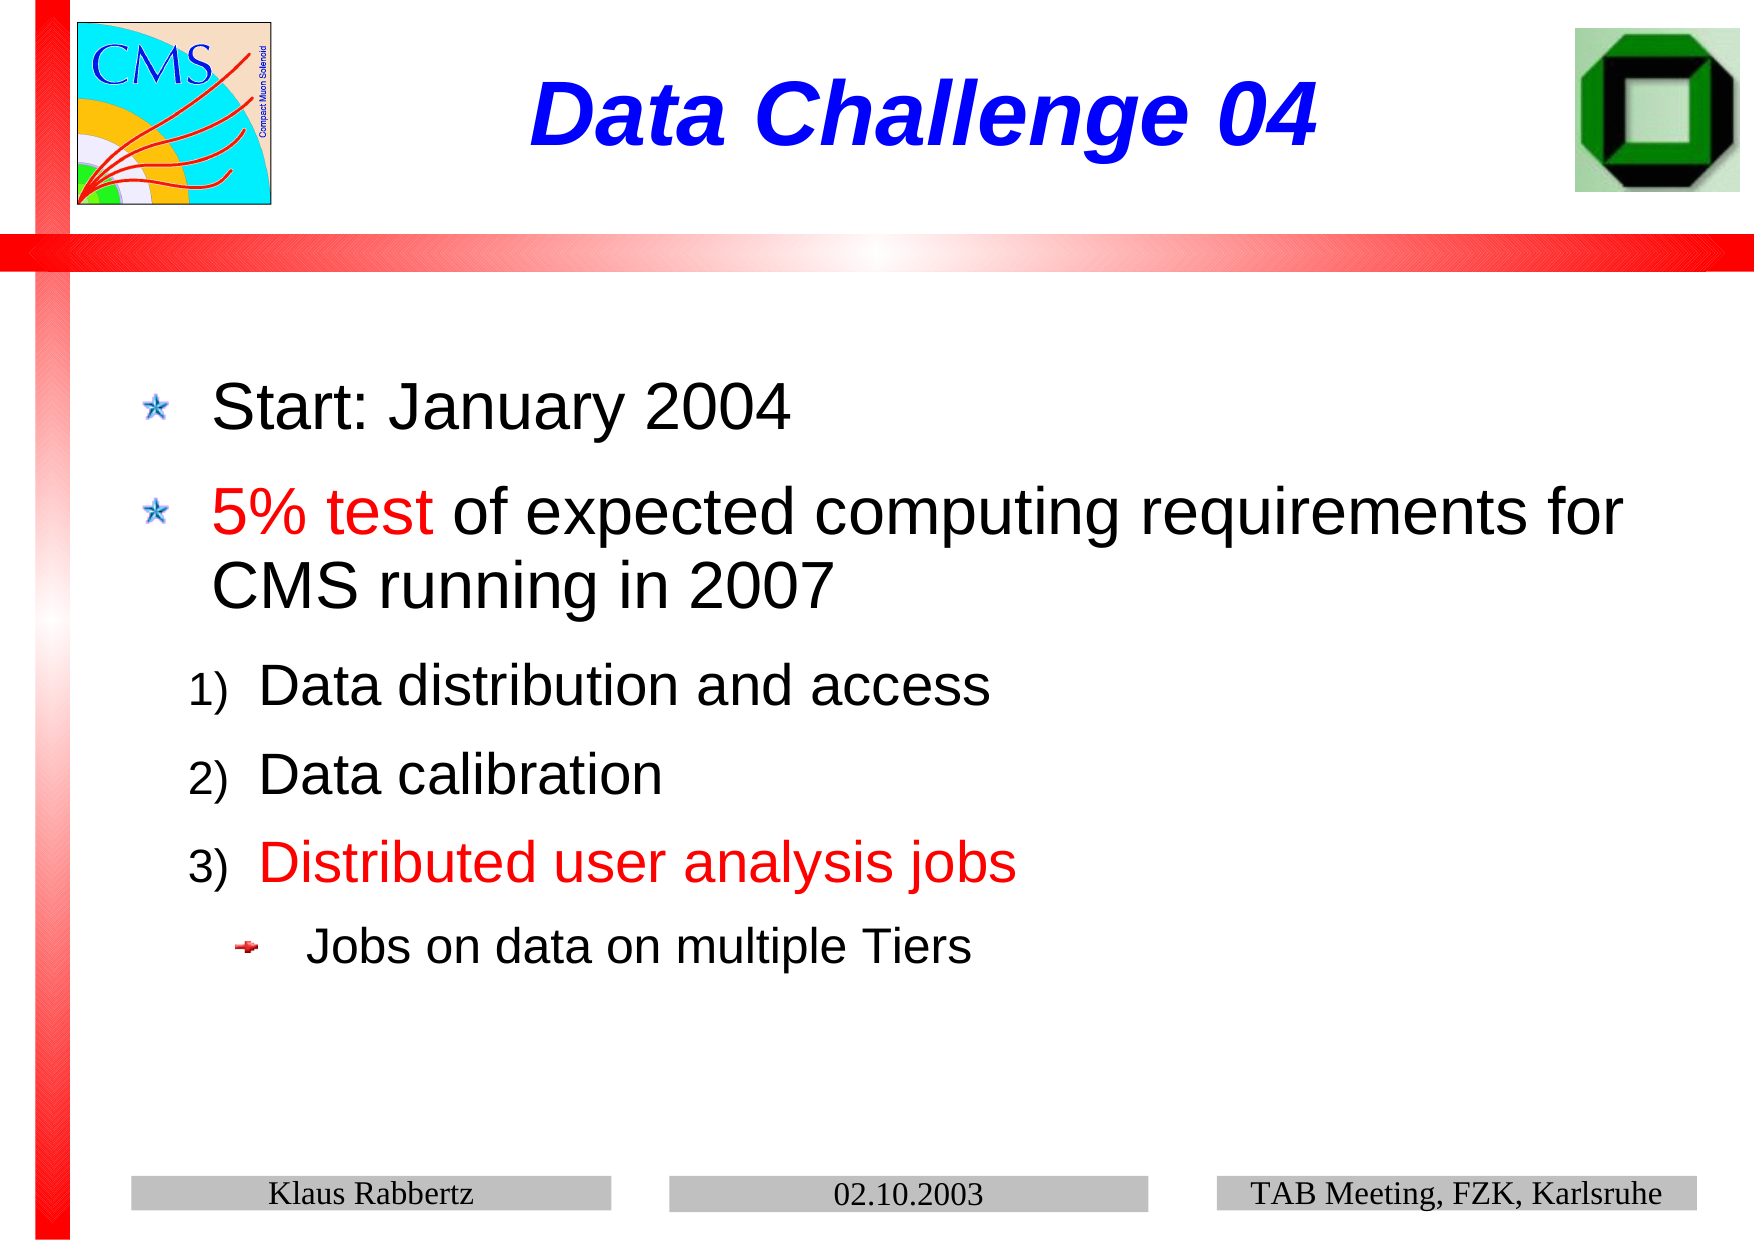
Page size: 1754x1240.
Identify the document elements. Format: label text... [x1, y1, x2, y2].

picture [76, 21, 272, 205]
title Data Challenge 04 [282, 10, 1566, 218]
picture [1575, 28, 1740, 192]
list Start: January 2004 5% test of expected computing requirements for CMS running in 2007 Data distribution and access Data calibration Distributed user analysis jobs Jobs on data on multiple Tiers [128, 369, 1627, 1126]
